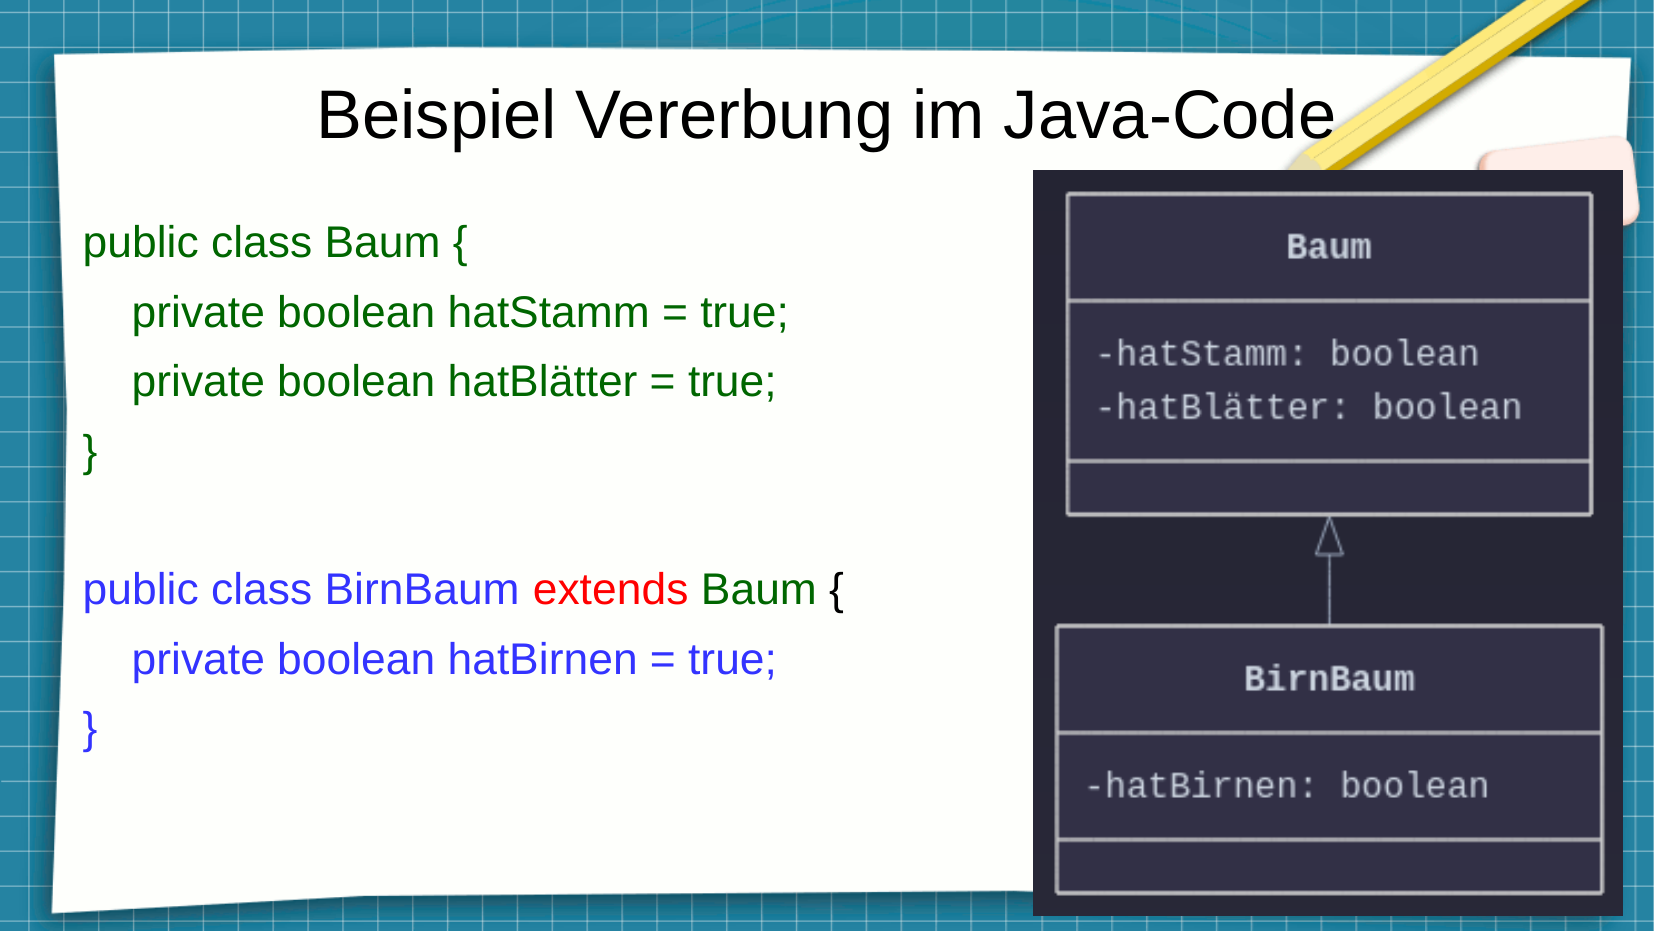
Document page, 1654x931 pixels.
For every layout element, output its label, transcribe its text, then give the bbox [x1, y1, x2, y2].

list public class Baum { private boolean hatStamm = true; private boolean hatBlätter = true; } public class BirnBaum extends Baum { private boolean hatBirnen = true; } [82, 217, 886, 758]
picture [0, 0, 1654, 931]
title Beispiel Vererbung im Java-Code [82, 37, 1571, 193]
